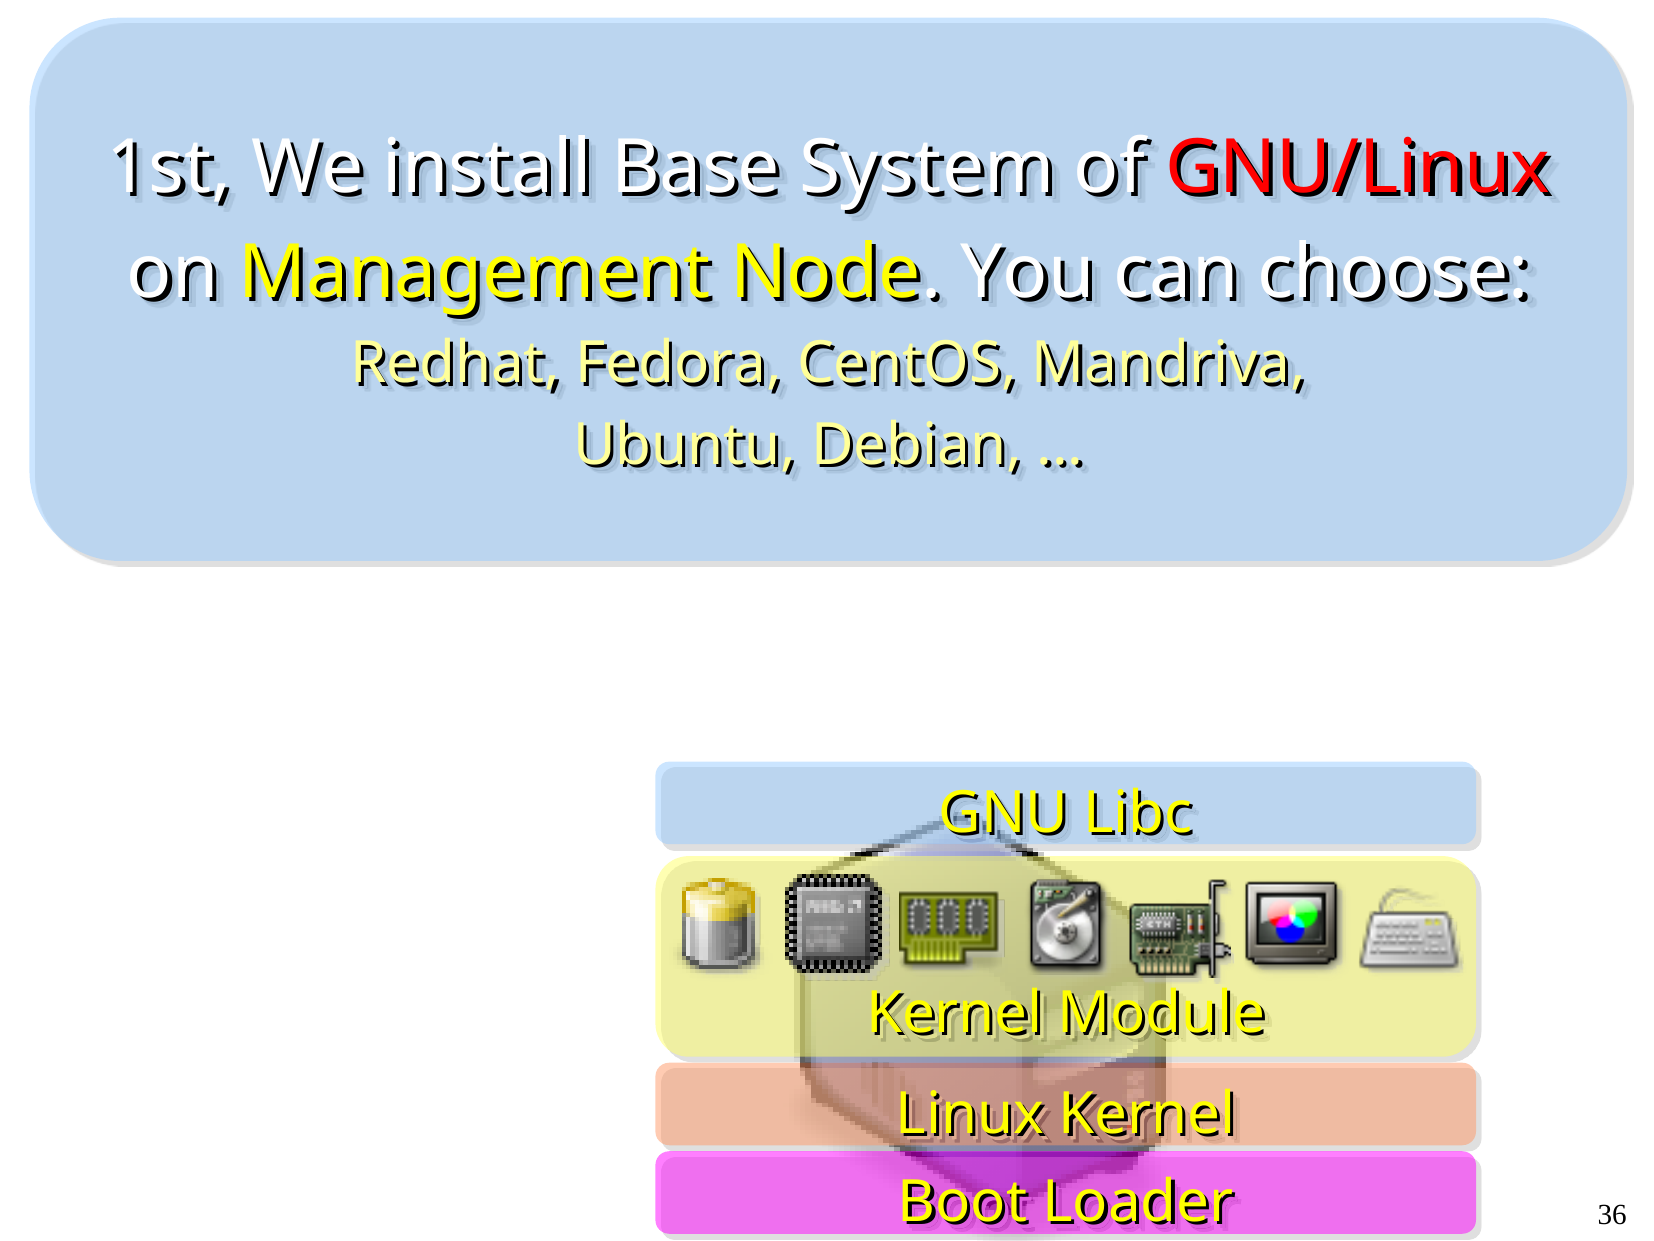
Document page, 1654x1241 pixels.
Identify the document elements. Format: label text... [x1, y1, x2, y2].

text_box Linux Kernel [655, 1062, 1477, 1146]
picture [785, 874, 887, 978]
text_box GNU Libc [655, 761, 1477, 845]
text_box 1st, We install Base System of GNU/Linux on Management Node. You can choose: Redhat, Fedora, CentOS, Mandriva, Ubuntu, Debian, ... [29, 17, 1628, 561]
picture [899, 874, 1002, 978]
picture [1014, 876, 1116, 976]
picture [767, 1057, 1211, 1062]
picture [1128, 874, 1231, 978]
text_box Boot Loader [655, 1151, 1477, 1234]
picture [767, 1234, 1211, 1241]
picture [767, 845, 1211, 856]
picture [1358, 874, 1462, 978]
picture [767, 1146, 1211, 1151]
picture [1242, 874, 1346, 978]
text_box Kernel Module [655, 856, 1477, 1057]
picture [669, 874, 773, 978]
